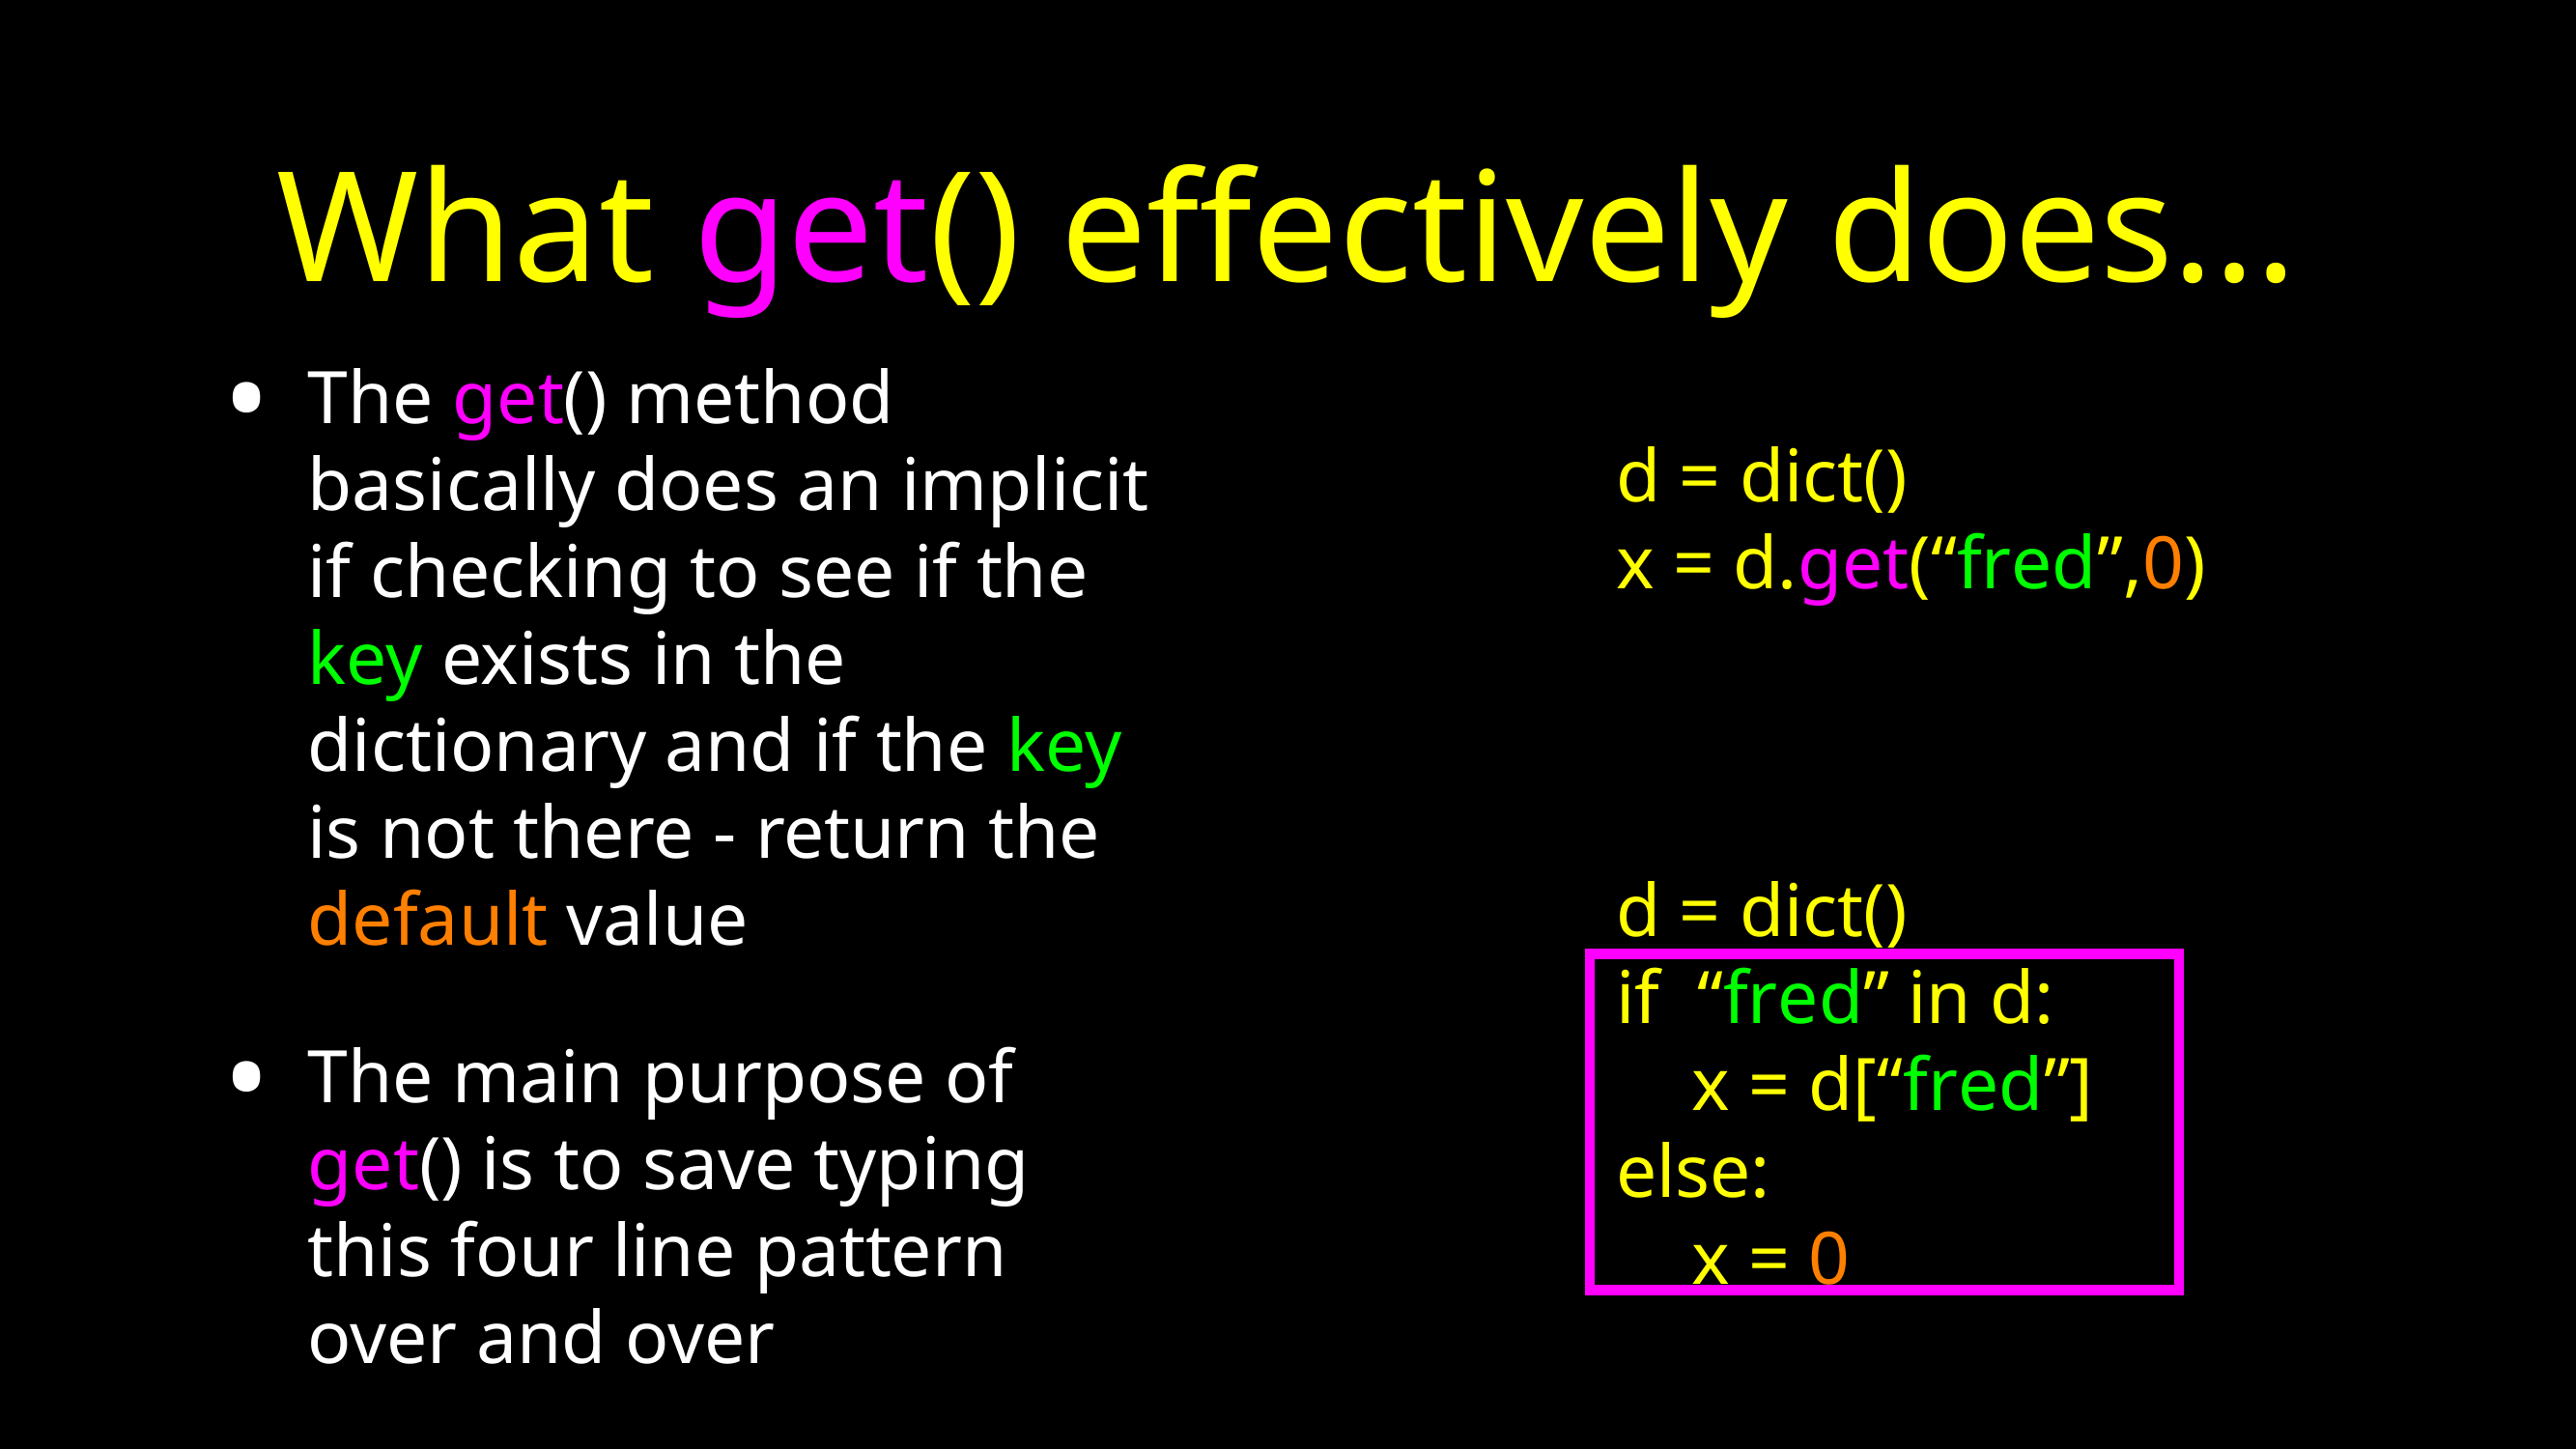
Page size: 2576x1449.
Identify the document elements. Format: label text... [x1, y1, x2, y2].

title What get() effectively does... [183, 38, 2392, 403]
text_box d = dict() x = d.get(“fred”,0) d = dict() if “fred” in d: x = d[“fred”] else: x = 0 [1616, 959, 2174, 1285]
list The get() method basically does an implicit if checking to see if the key exists in the dictionary and if the key is not there - return the default value The main purpose of get() is to save typing this four line pattern over and over [183, 412, 1160, 1317]
text_box d = dict() x = d.get(“fred”,0) d = dict() if “fred” in d: x = d[“fred”] else: x = 0 [1616, 429, 2206, 1299]
